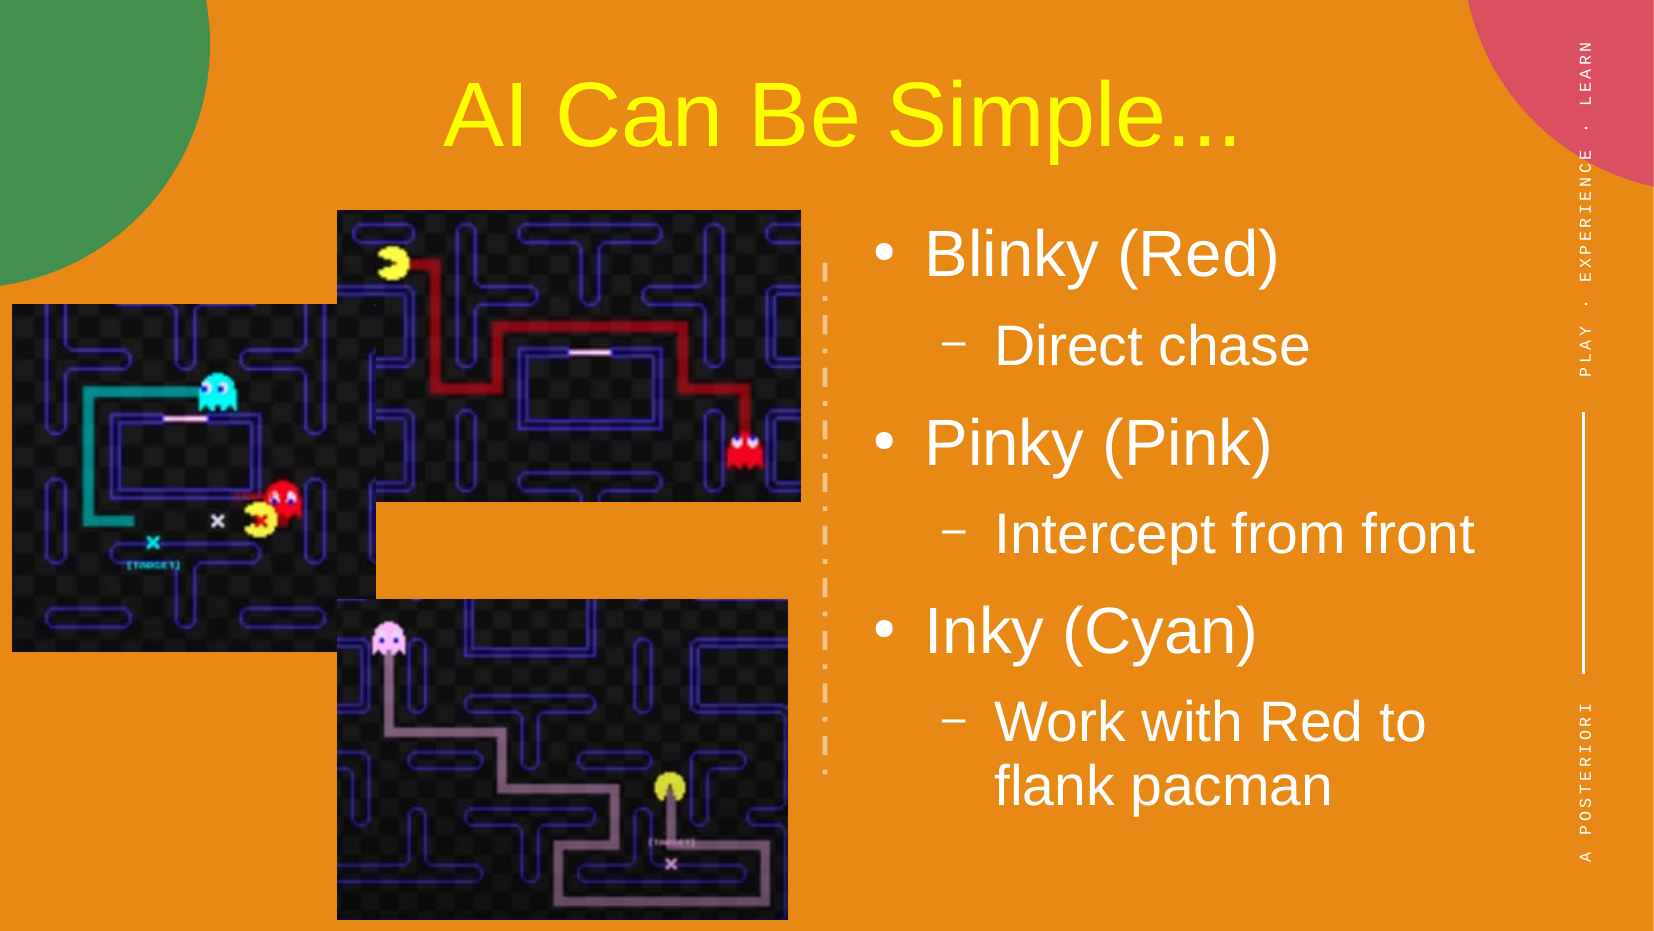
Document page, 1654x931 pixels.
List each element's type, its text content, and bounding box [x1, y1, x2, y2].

list Blinky (Red) Direct chase Pinky (Pink) Intercept from front Inky (Cyan) Work with Red to flank pacman [855, 217, 1544, 826]
title AI Can Be Simple... [187, 37, 1501, 193]
picture [12, 210, 801, 920]
